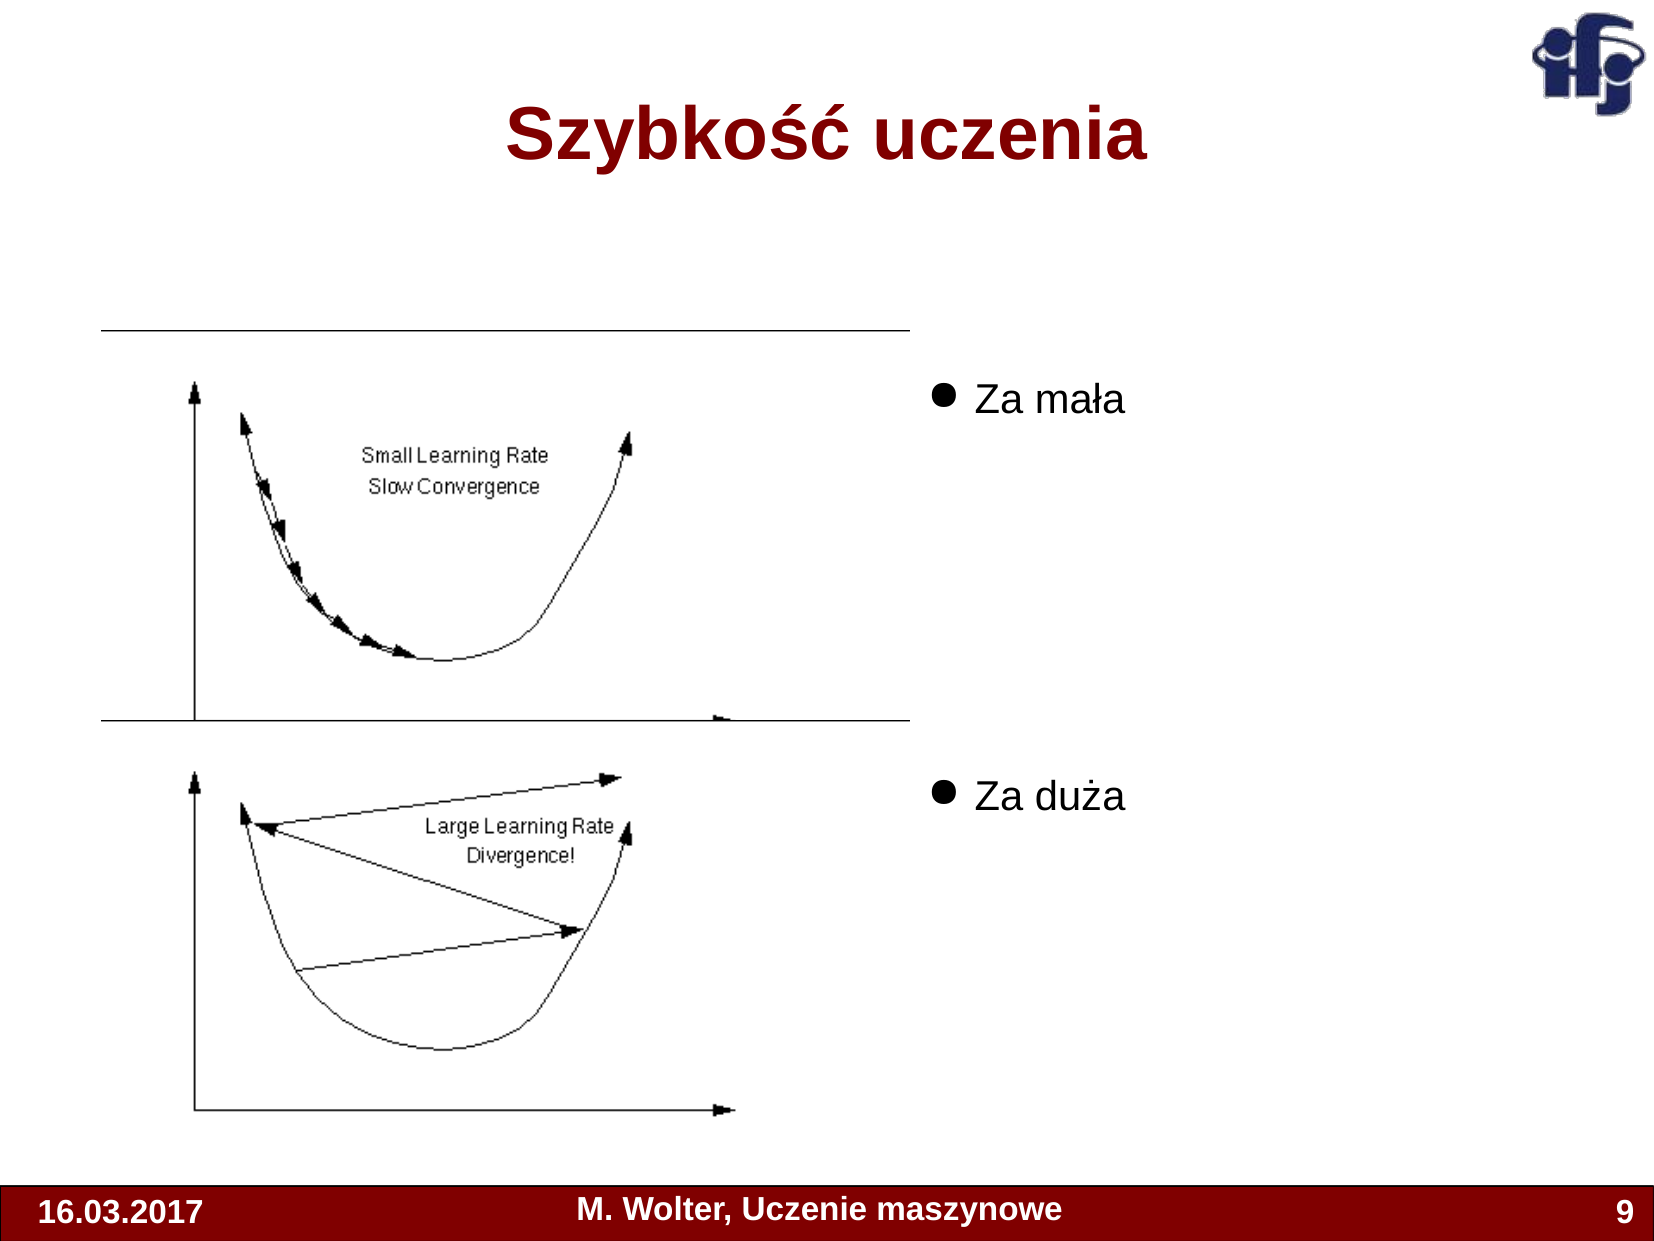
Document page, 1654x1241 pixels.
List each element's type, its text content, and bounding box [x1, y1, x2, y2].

list Za mała Za duża [927, 372, 1654, 1075]
picture [101, 330, 910, 1158]
title Szybkość uczenia [82, 25, 1571, 233]
picture [1525, 0, 1654, 129]
